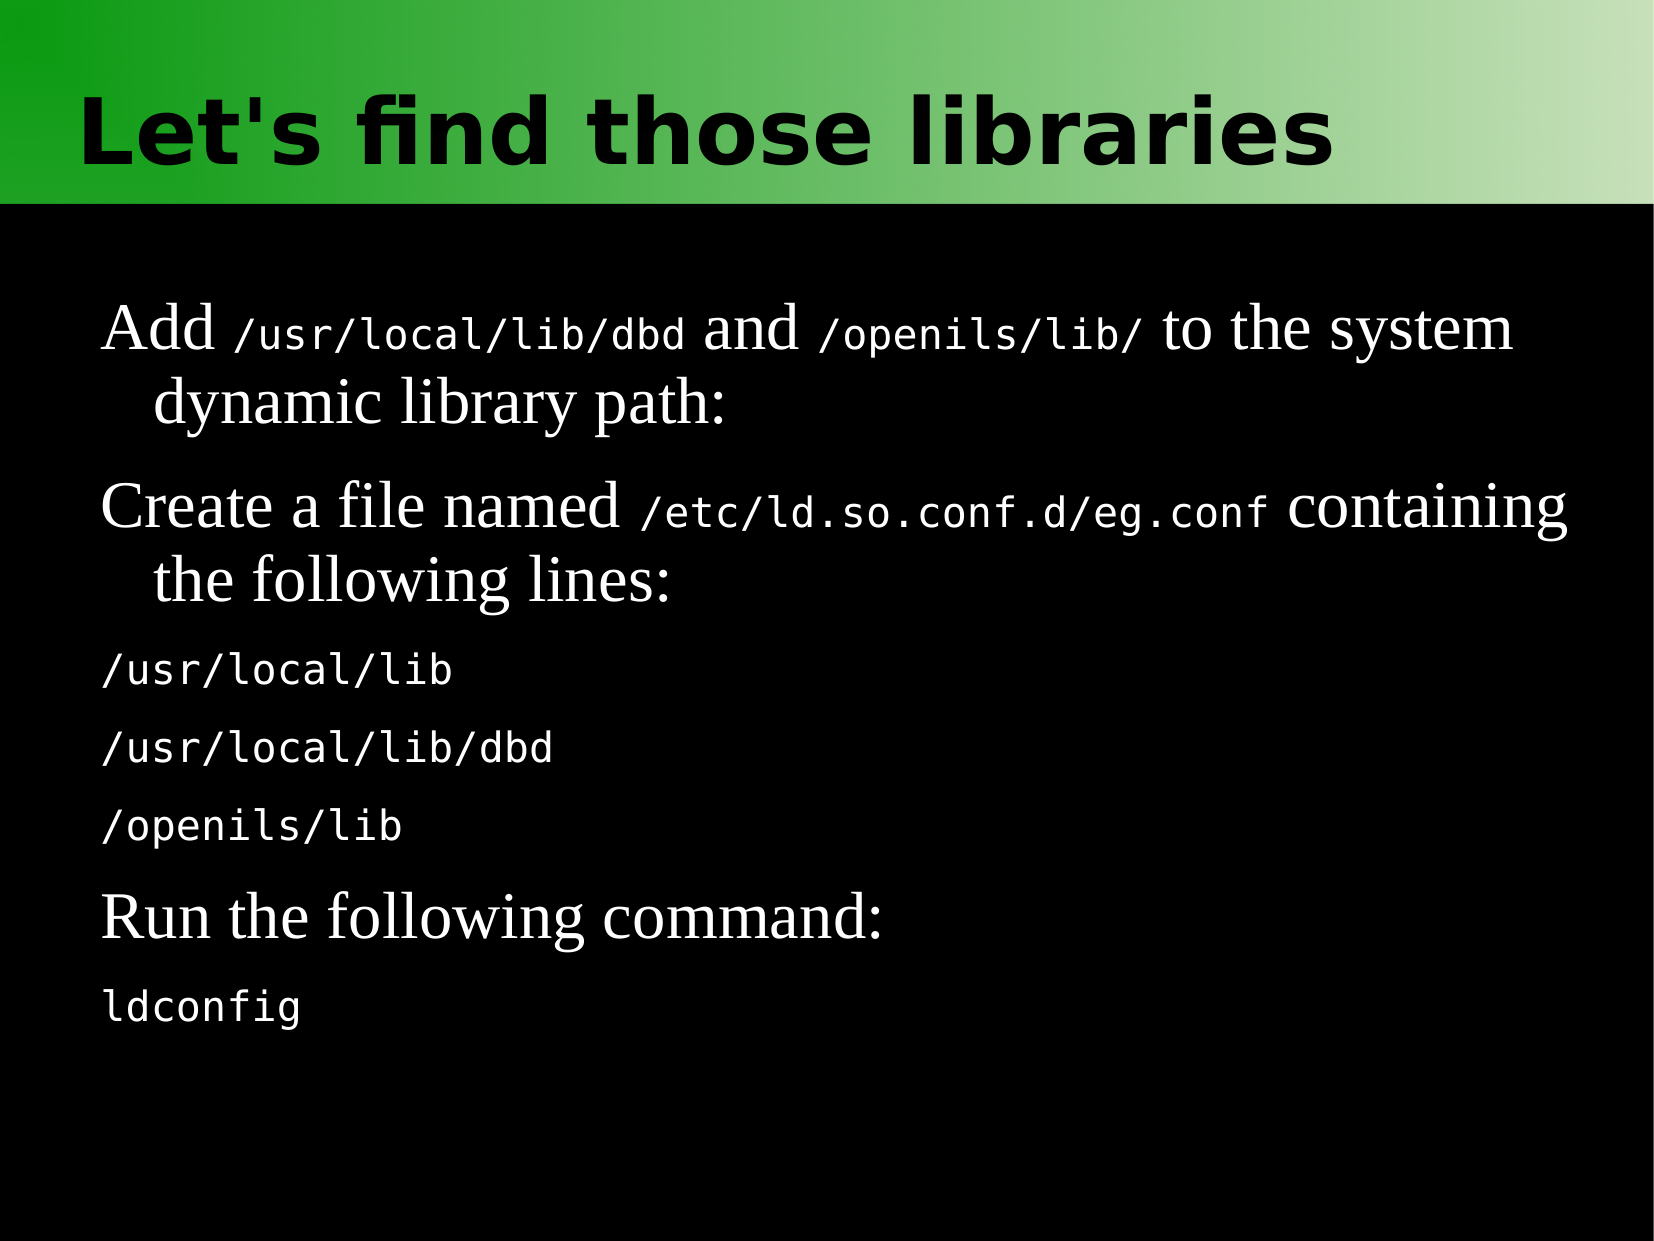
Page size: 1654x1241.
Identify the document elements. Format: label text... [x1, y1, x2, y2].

picture [0, 0, 1654, 1241]
title Let's find those libraries [76, 36, 1565, 229]
list Add /usr/local/lib/dbd and /openils/lib/ to the system dynamic library path: Create a file named /etc/ld.so.conf.d/eg.conf containing the following lines: /usr/local/lib /usr/local/lib/dbd /openils/lib Run the following command: ldconfig [82, 290, 1571, 1125]
